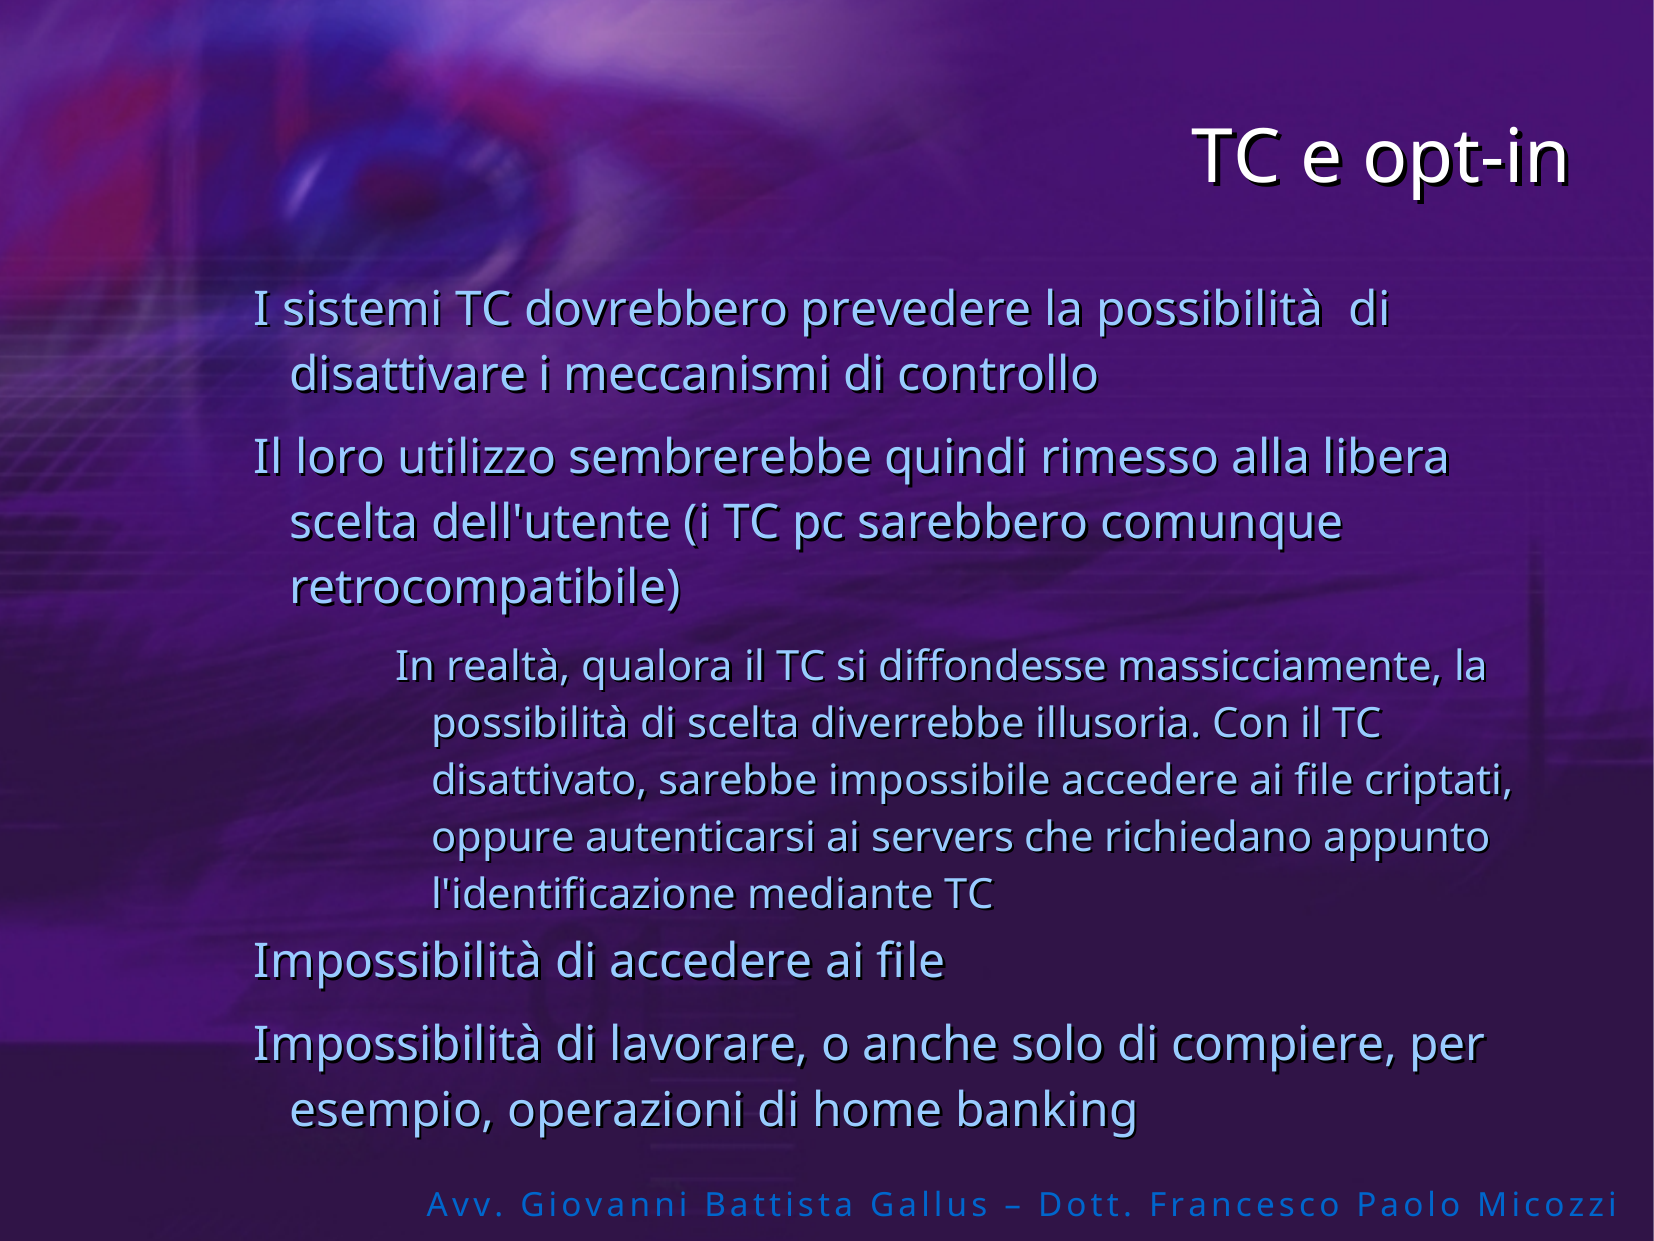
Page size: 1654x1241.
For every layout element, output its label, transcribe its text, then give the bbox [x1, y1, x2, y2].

list I sistemi TC dovrebbero prevedere la possibilità di disattivare i meccanismi di controllo Il loro utilizzo sembrerebbe quindi rimesso alla libera scelta dell'utente (i TC pc sarebbero comunque retrocompatibile) In realtà, qualora il TC si diffondesse massicciamente, la possibilità di scelta diverrebbe illusoria. Con il TC disattivato, sarebbe impossibile accedere ai file criptati, oppure autenticarsi ai servers che richiedano appunto l'identificazione mediante TC Impossibilità di accedere ai file Impossibilità di lavorare, o anche solo di compiere, per esempio, operazioni di home banking [76, 274, 1565, 1093]
title TC e opt-in [82, 49, 1571, 257]
picture [0, 0, 1654, 1241]
